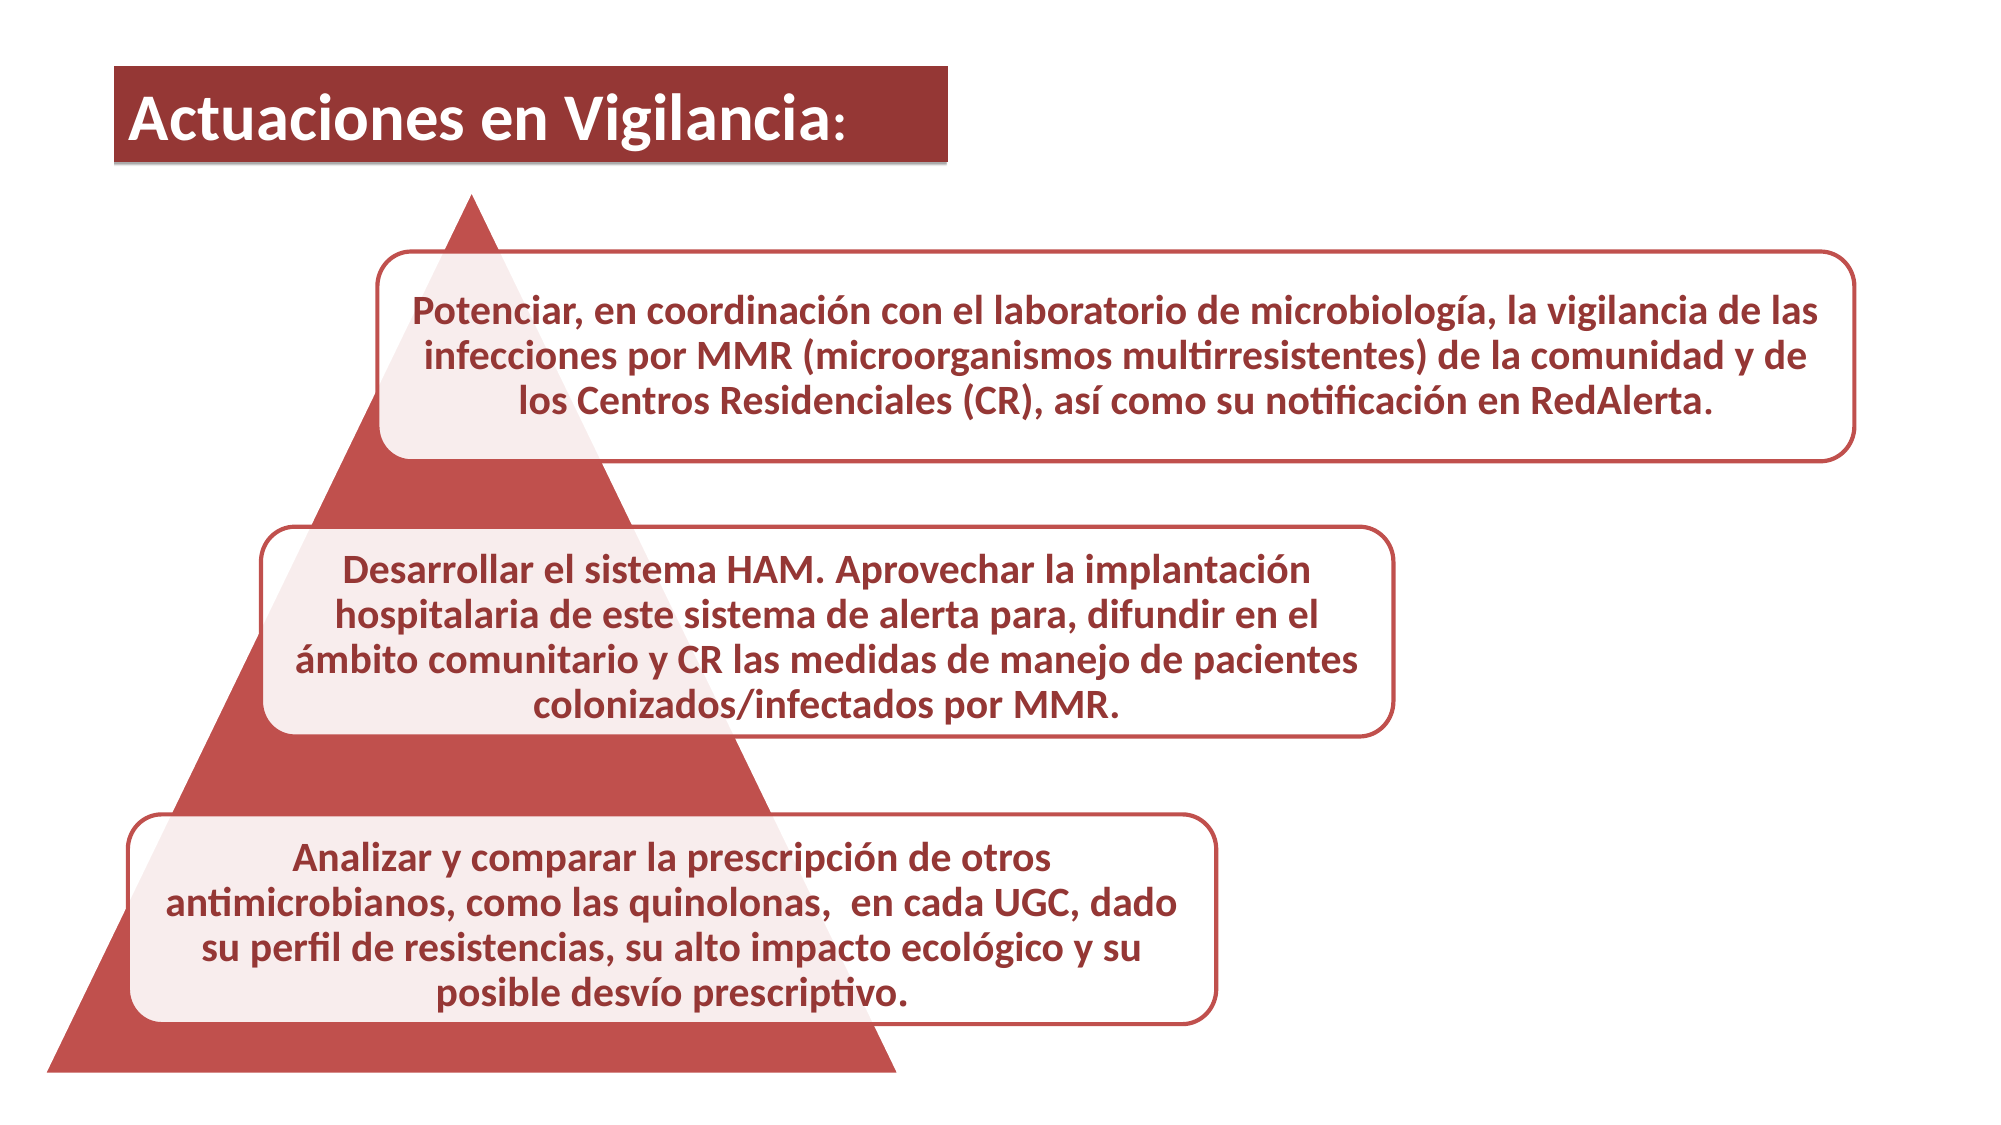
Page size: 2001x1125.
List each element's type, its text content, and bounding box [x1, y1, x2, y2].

text_box Analizar y comparar la prescripción de otros antimicrobianos, como las quinolonas, en cada UGC, dado su perfil de resistencias, su alto impacto ecológico y su posible desvío prescriptivo. [127, 814, 1217, 1025]
text_box Desarrollar el sistema HAM. Aprovechar la implantación hospitalaria de este sistema de alerta para, difundir en el ámbito comunitario y CR las medidas de manejo de pacientes colonizados/infectados por MMR. [260, 526, 1394, 737]
text_box [308, 384, 635, 526]
text_box Actuaciones en Vigilancia: [114, 66, 948, 162]
text_box Potenciar, en coordinación con el laboratorio de microbiología, la vigilancia de las infecciones por MMR (microorganismos multirresistentes) de la comunidad y de los Centros Residenciales (CR), así como su notificación en RedAlerta. [377, 251, 1855, 462]
text_box [169, 626, 775, 814]
text_box [441, 188, 502, 251]
text_box [43, 901, 901, 1075]
